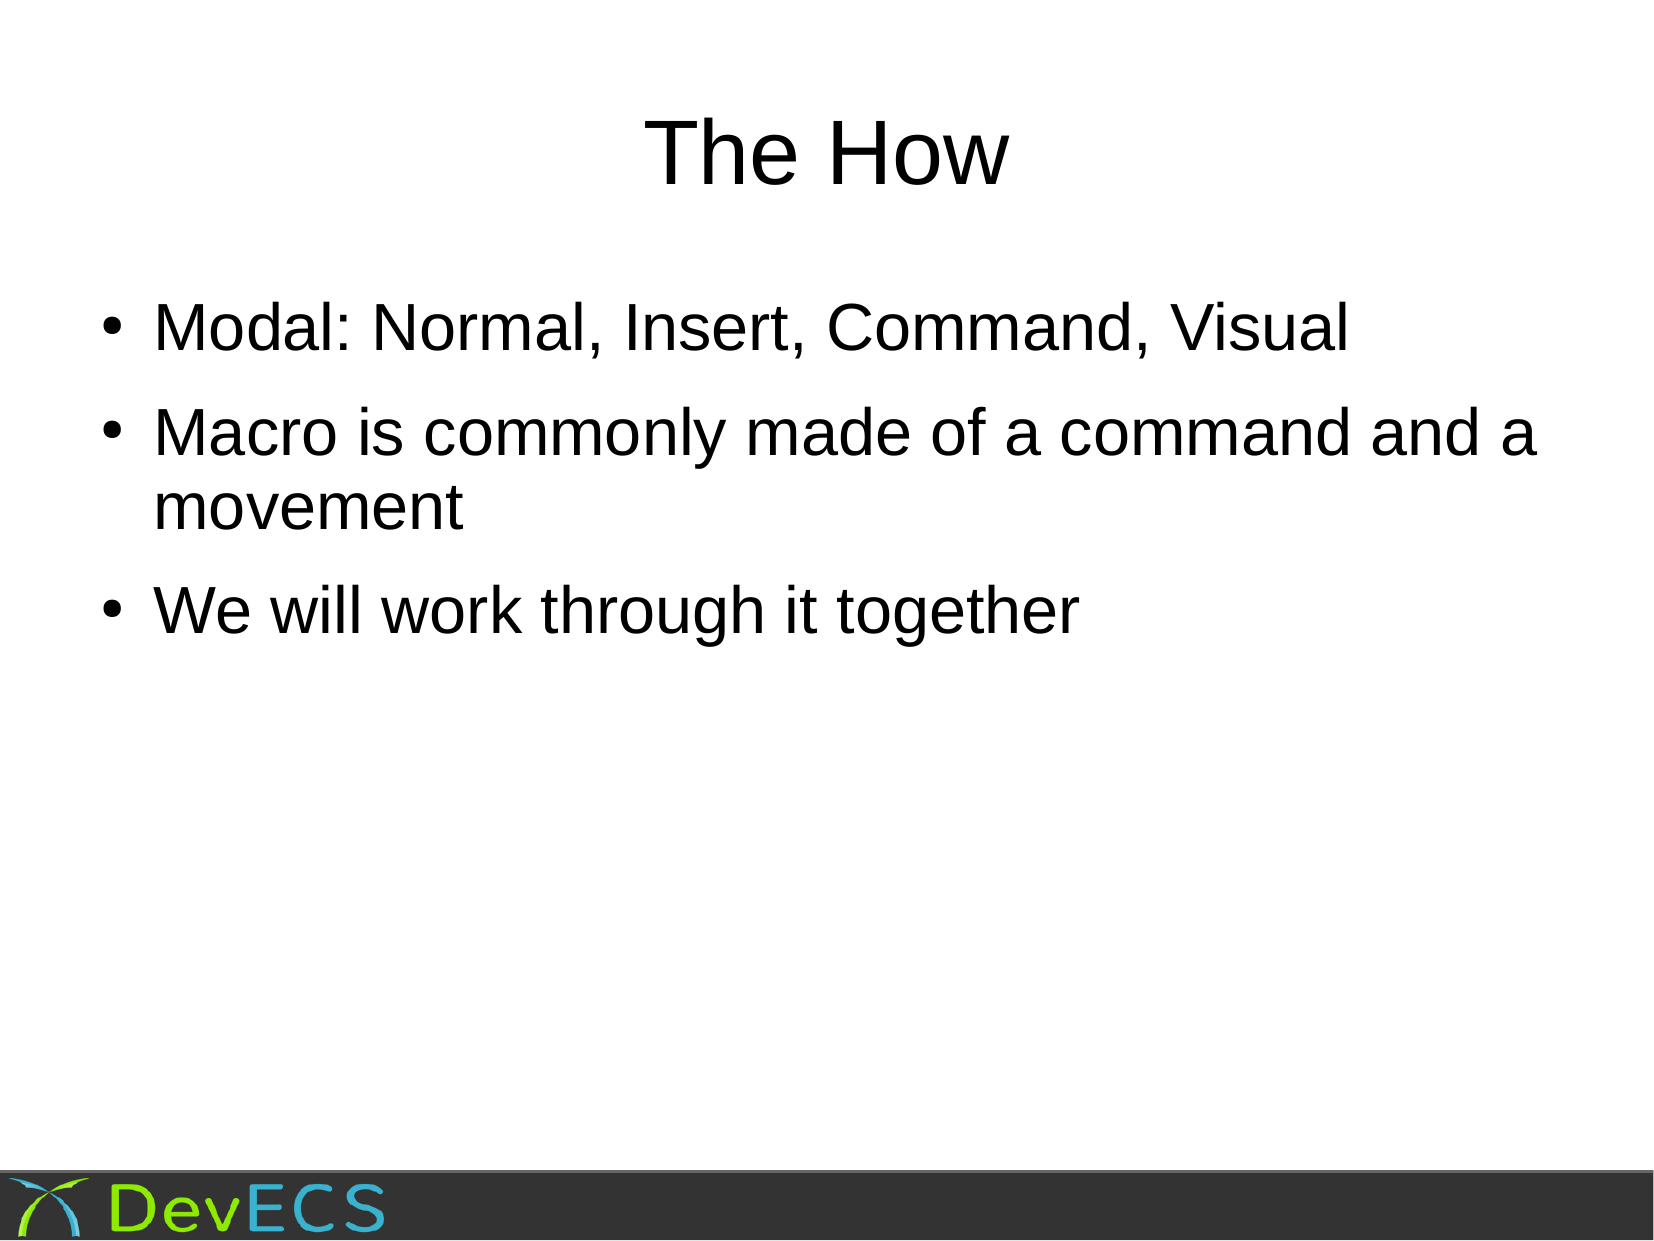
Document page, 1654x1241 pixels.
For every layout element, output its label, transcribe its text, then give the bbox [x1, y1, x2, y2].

picture [8, 1178, 384, 1237]
text_box [0, 1173, 1654, 1241]
title The How [82, 56, 1571, 250]
list Modal: Normal, Insert, Command, Visual Macro is commonly made of a command and a movement We will work through it together [82, 290, 1571, 1109]
